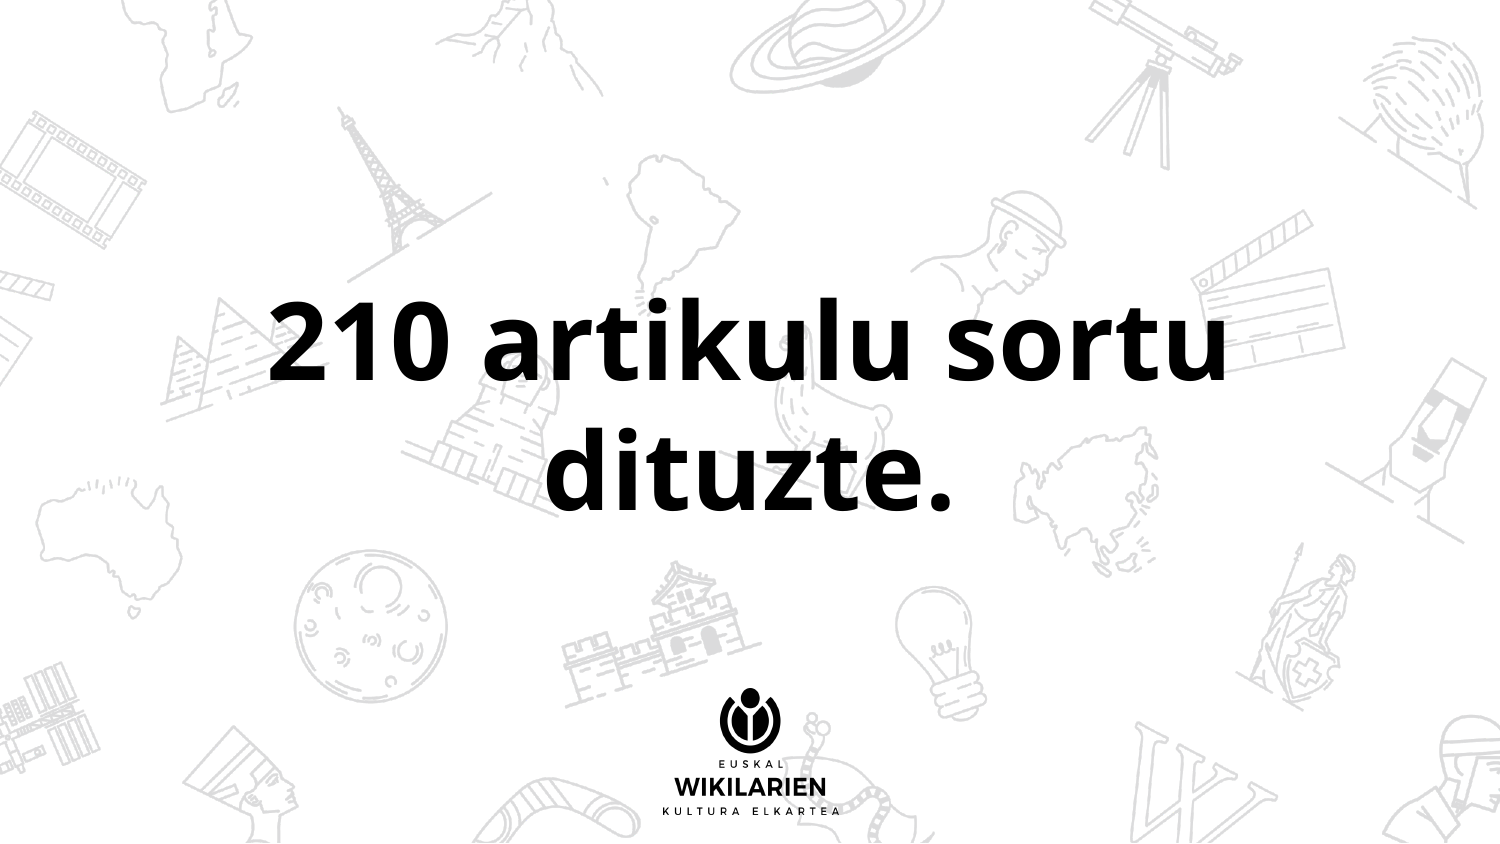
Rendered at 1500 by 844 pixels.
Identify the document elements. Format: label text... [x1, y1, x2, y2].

title 210 artikulu sortu dituzte. [116, 237, 1384, 567]
picture [0, 0, 1500, 844]
